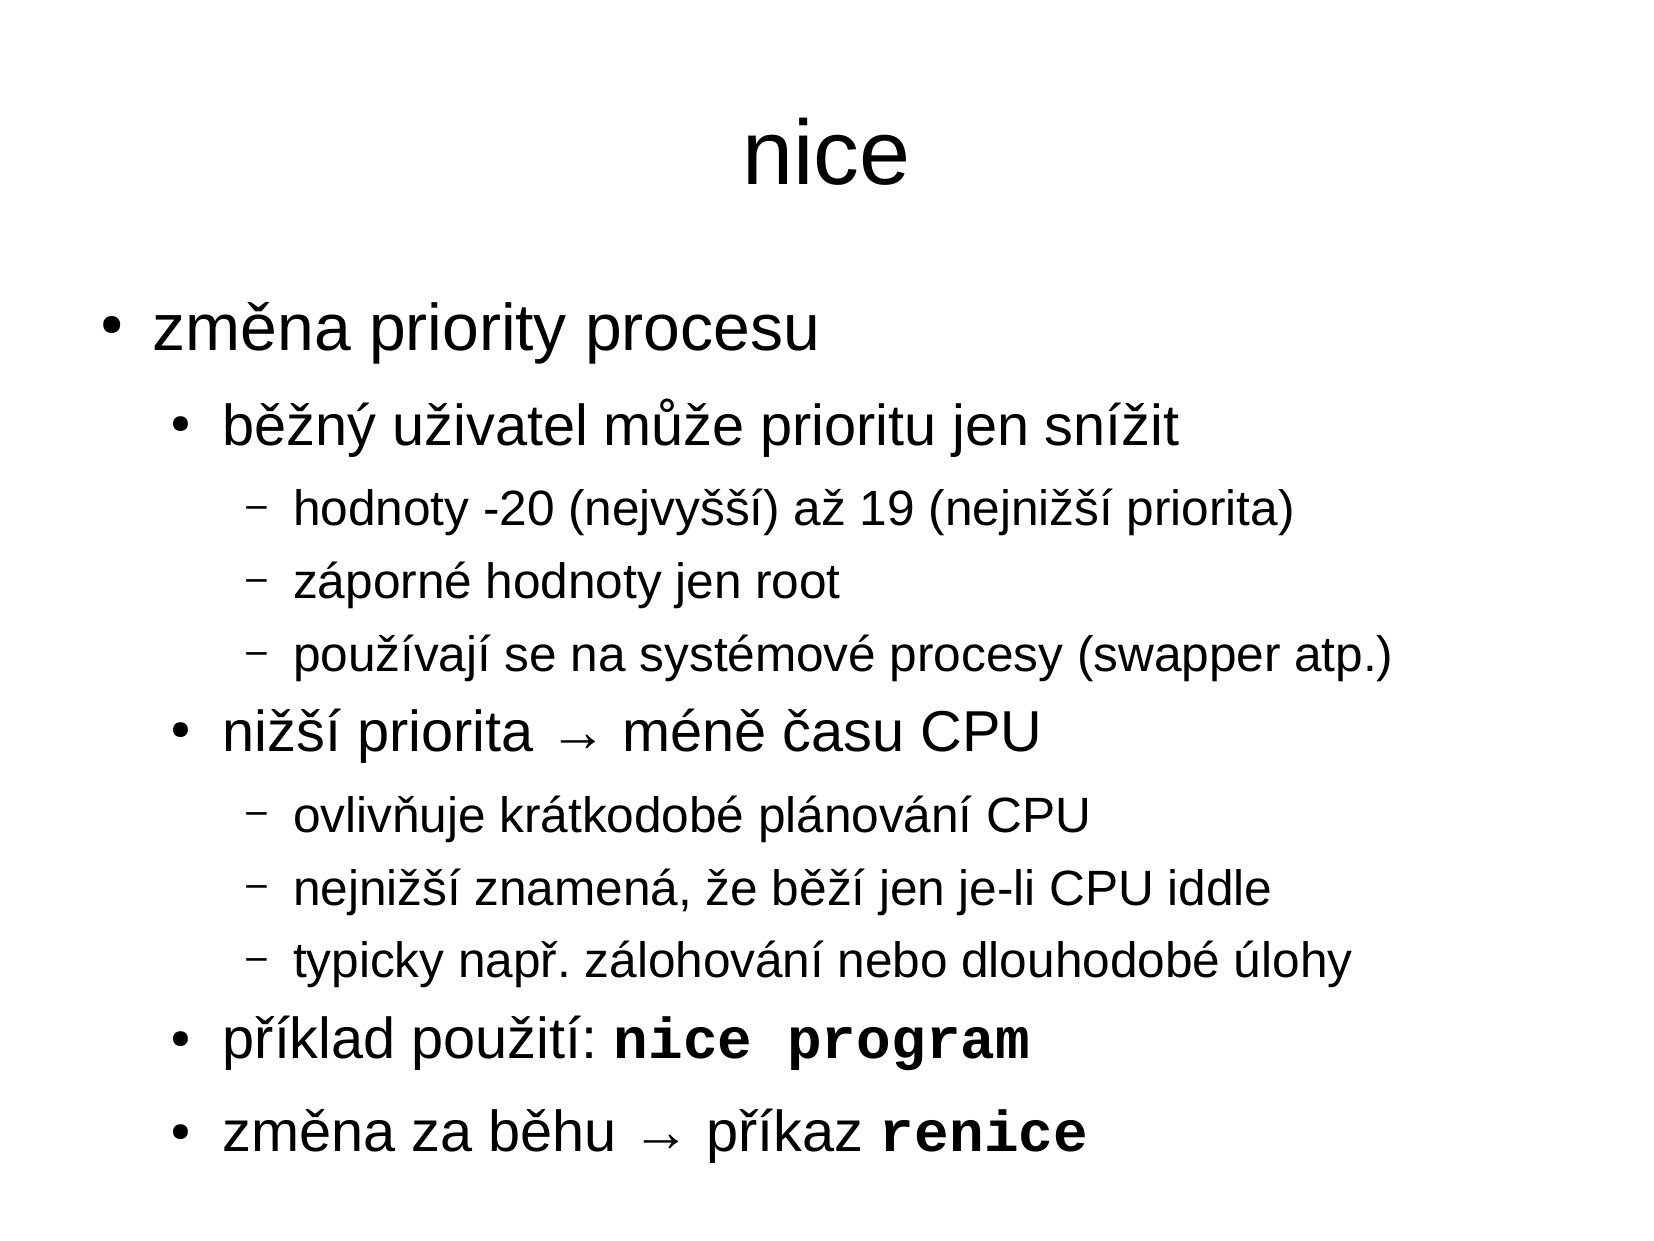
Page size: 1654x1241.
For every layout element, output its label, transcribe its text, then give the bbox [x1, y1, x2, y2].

title nice [82, 56, 1571, 250]
list změna priority procesu běžný uživatel může prioritu jen snížit hodnoty -20 (nejvyšší) až 19 (nejnižší priorita) záporné hodnoty jen root používají se na systémové procesy (swapper atp.) nižší priorita → méně času CPU ovlivňuje krátkodobé plánování CPU nejnižší znamená, že běží jen je-li CPU iddle typicky např. zálohování nebo dlouhodobé úlohy příklad použití: nice program změna za běhu → příkaz renice [82, 290, 1571, 1176]
